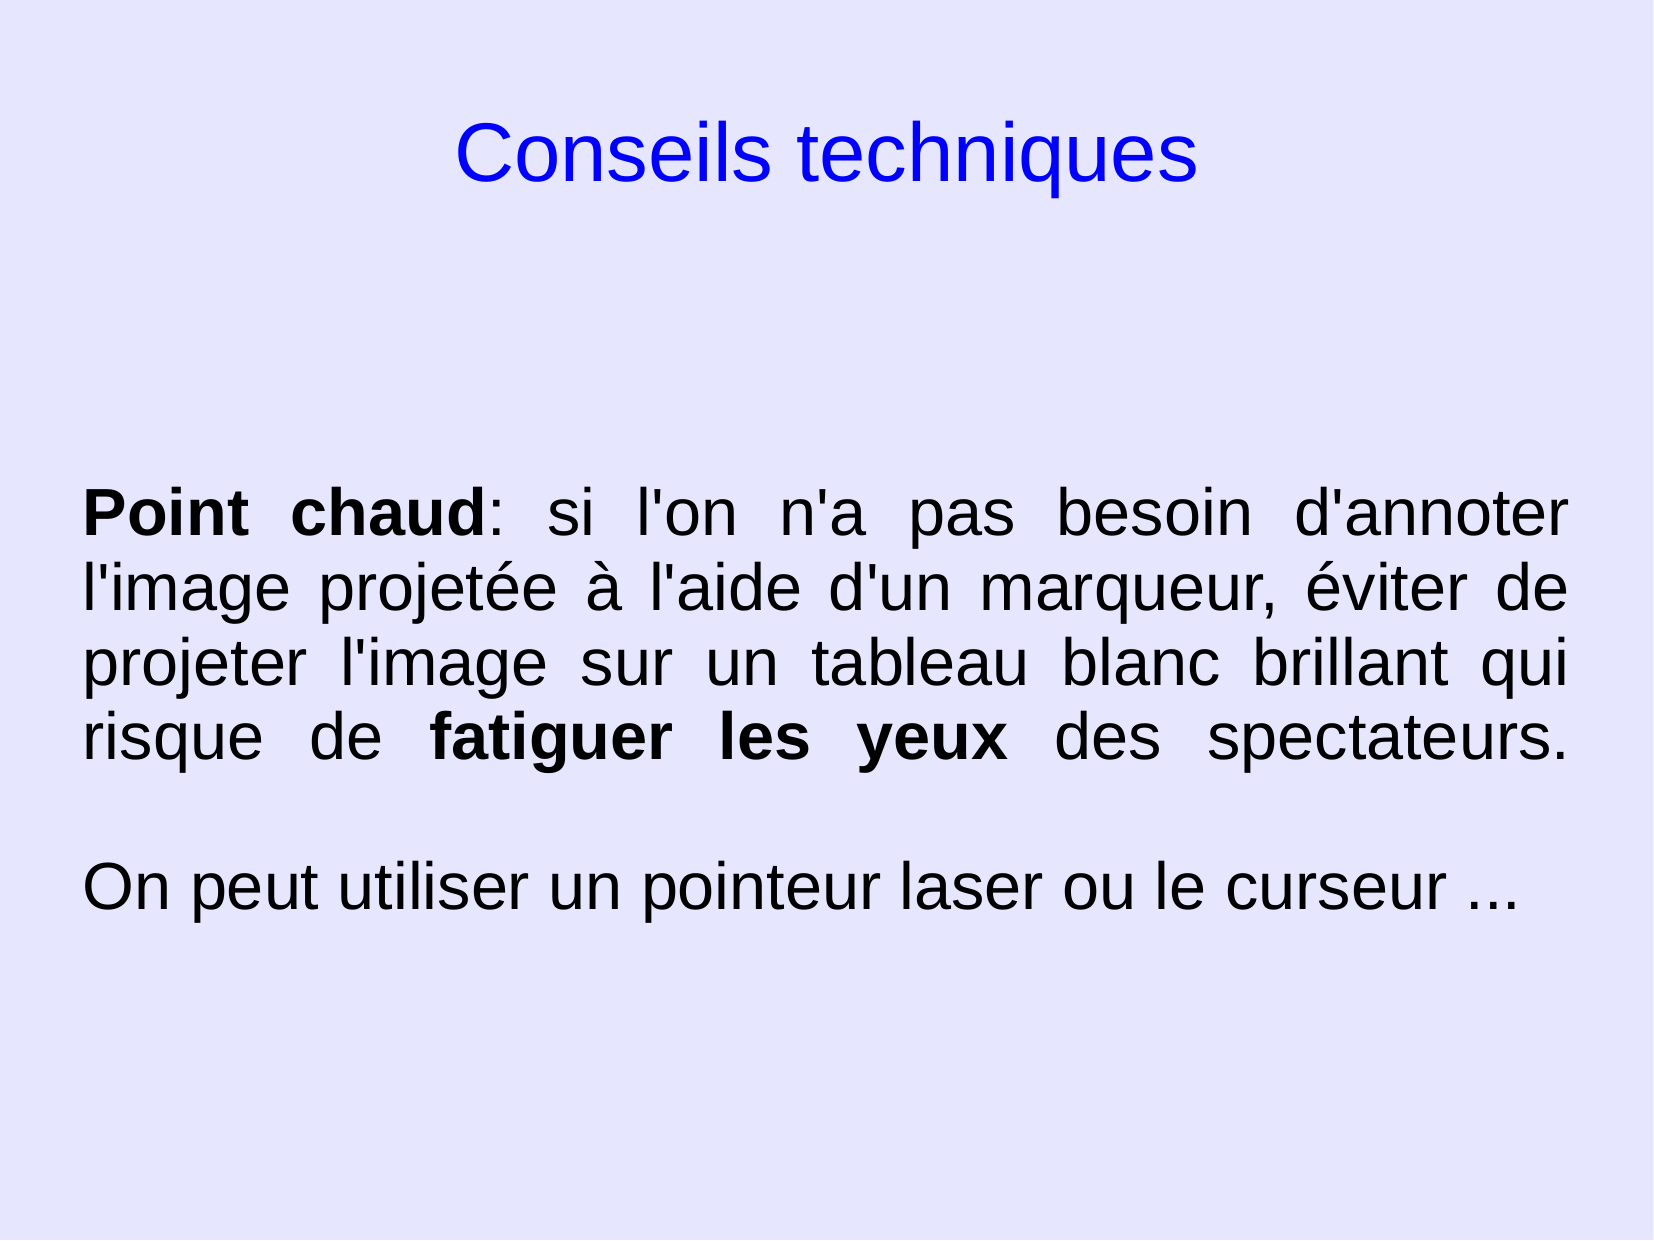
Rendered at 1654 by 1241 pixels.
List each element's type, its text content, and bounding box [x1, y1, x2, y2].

subtitle Point chaud: si l'on n'a pas besoin d'annoter l'image projetée à l'aide d'un marqueur, éviter de projeter l'image sur un tableau blanc brillant qui risque de fatiguer les yeux des spectateurs. On peut utiliser un pointeur laser ou le curseur ... [82, 290, 1571, 1109]
title Conseils techniques [82, 56, 1571, 250]
